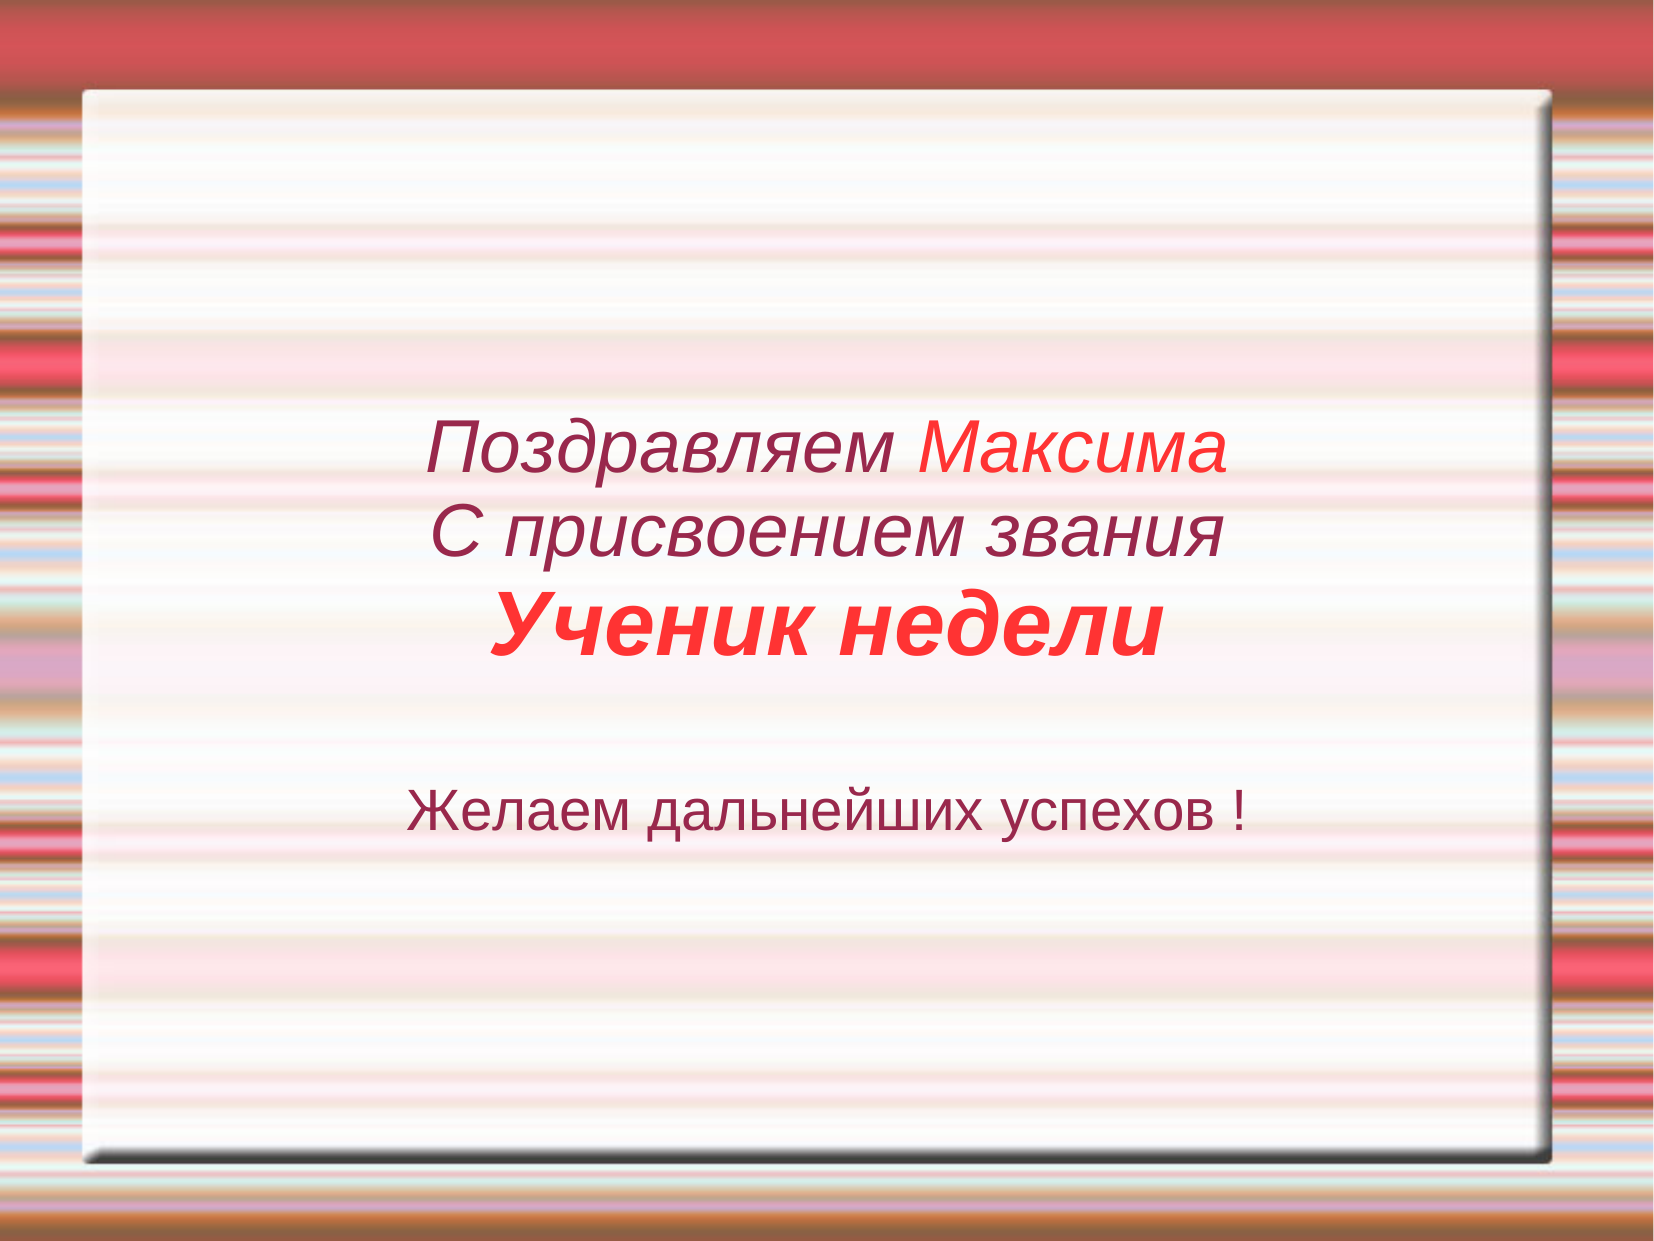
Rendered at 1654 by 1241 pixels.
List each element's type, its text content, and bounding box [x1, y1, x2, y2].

subtitle Поздравляем Максима С присвоением звания Ученик недели Желаем дальнейших успехов ! [121, 114, 1534, 1132]
picture [0, 0, 1654, 1241]
